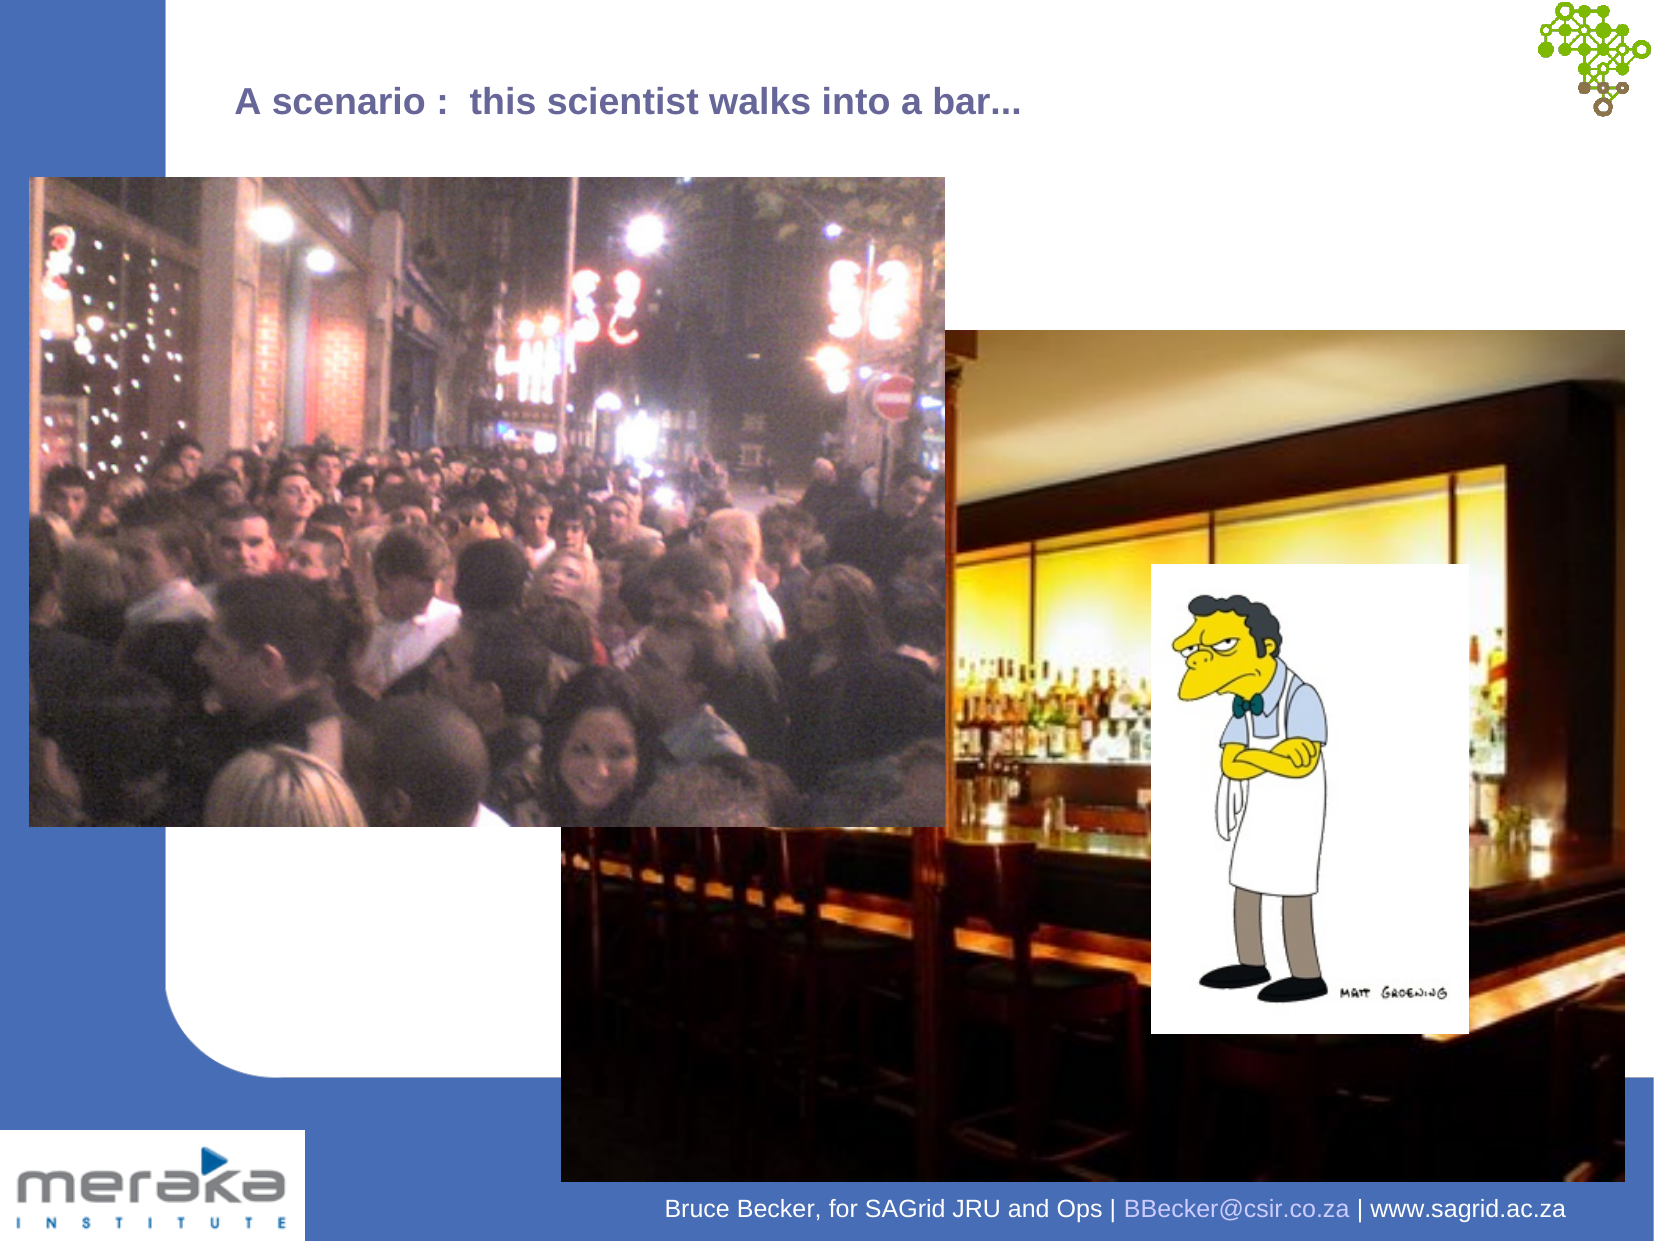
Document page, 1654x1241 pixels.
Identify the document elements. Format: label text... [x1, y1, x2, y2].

title A scenario : this scientist walks into a bar... [234, 27, 1594, 179]
picture [0, 0, 1654, 1241]
